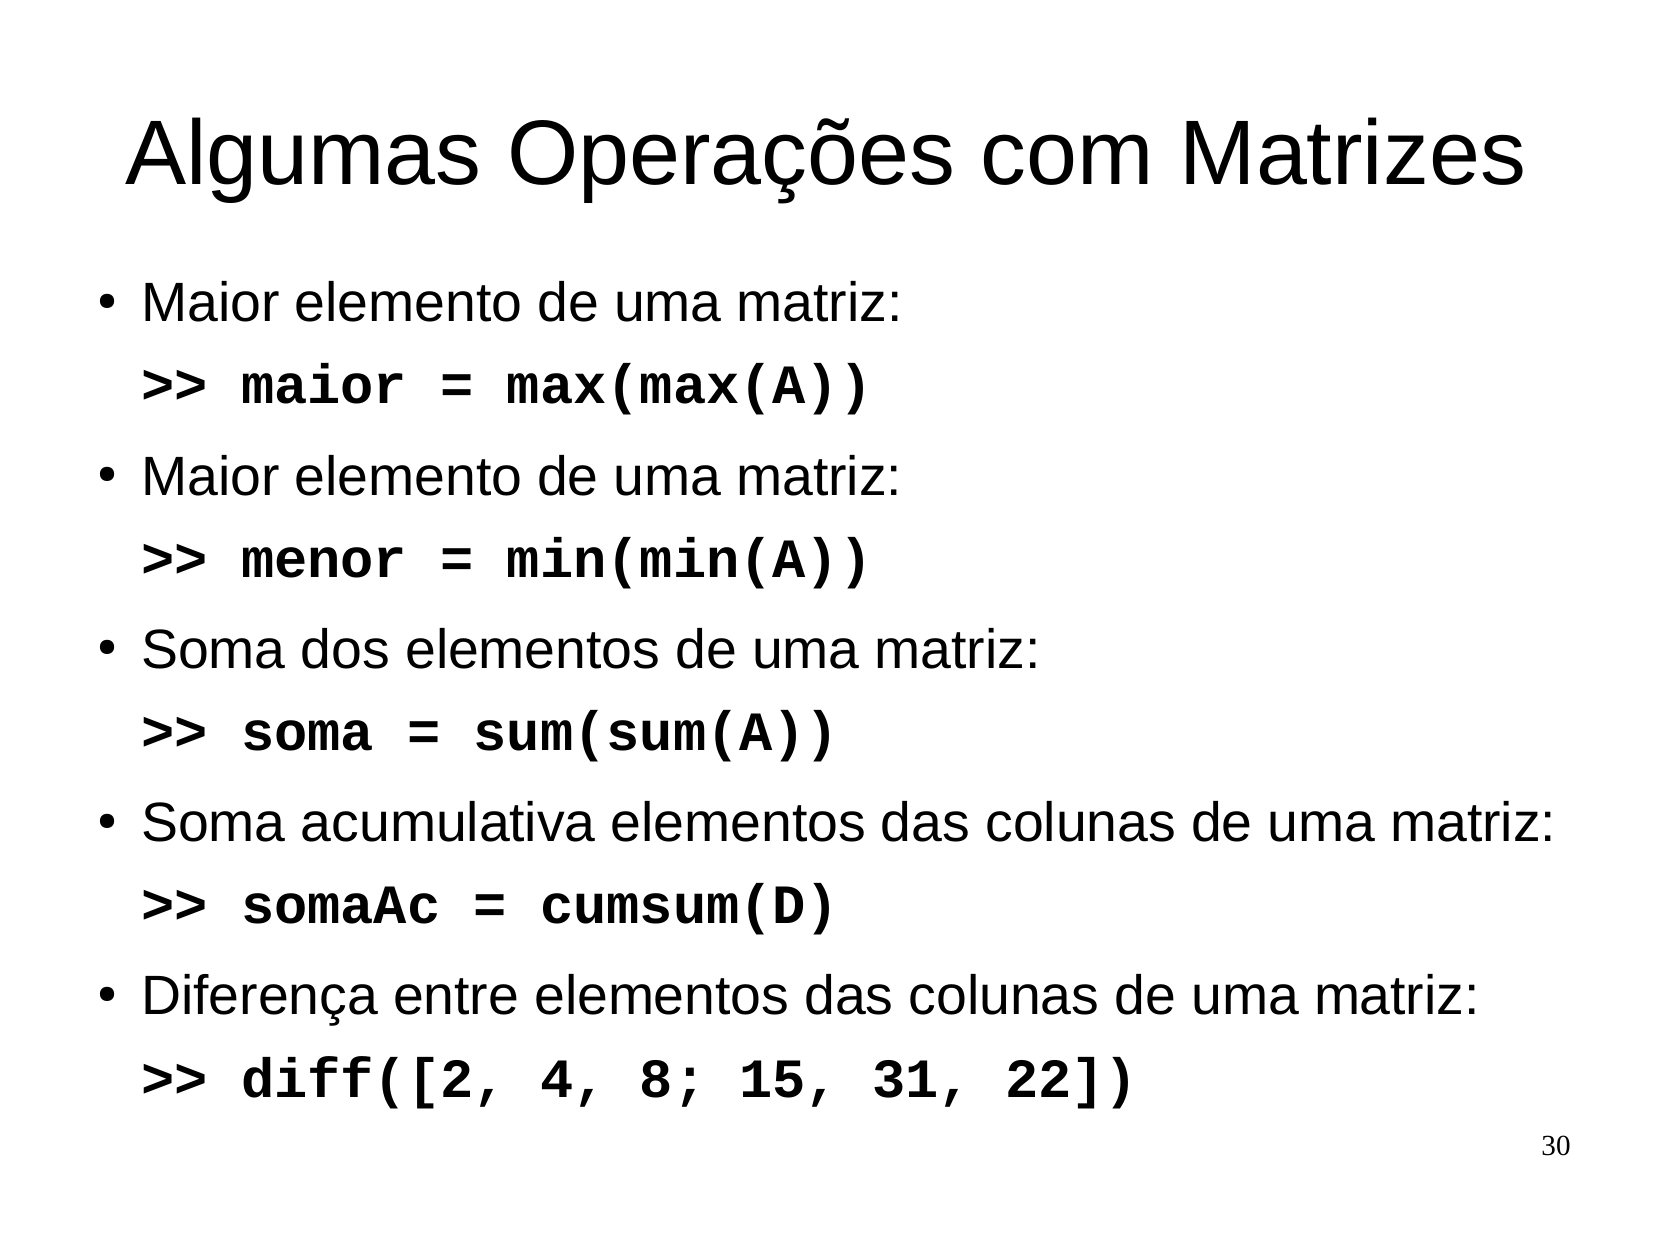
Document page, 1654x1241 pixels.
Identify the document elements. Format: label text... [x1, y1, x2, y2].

list Maior elemento de uma matriz: >> maior = max(max(A)) Maior elemento de uma matriz: >> menor = min(min(A)) Soma dos elementos de uma matriz: >> soma = sum(sum(A)) Soma acumulativa elementos das colunas de uma matriz: >> somaAc = cumsum(D) Diferença entre elementos das colunas de uma matriz: >> diff([2, 4, 8; 15, 31, 22]) [82, 271, 1571, 1170]
title Algumas Operações com Matrizes [82, 49, 1571, 257]
